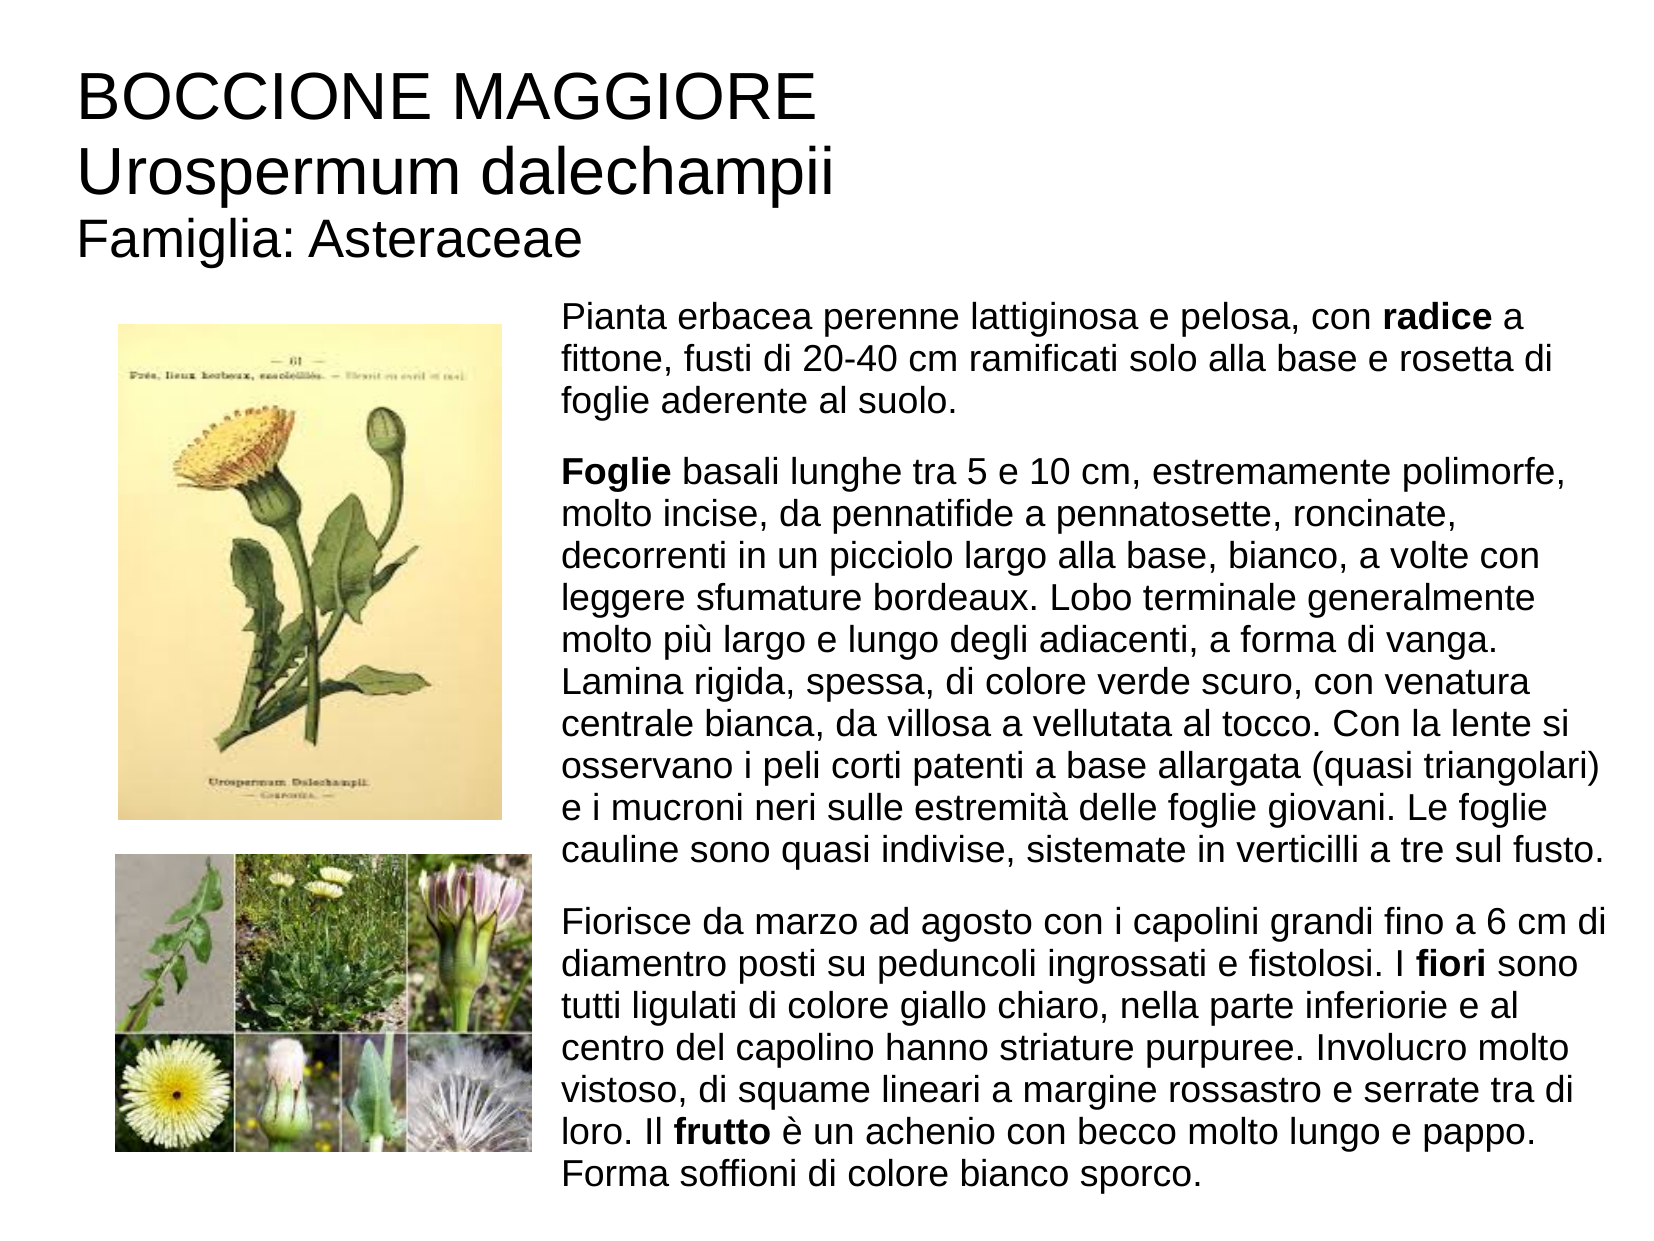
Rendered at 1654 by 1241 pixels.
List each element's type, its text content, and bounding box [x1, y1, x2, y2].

title BOCCIONE MAGGIORE Urospermum dalechampii Famiglia: Asteraceae [76, 59, 1565, 283]
list Pianta erbacea perenne lattiginosa e pelosa, con radice a fittone, fusti di 20-40 cm ramificati solo alla base e rosetta di foglie aderente al suolo. Foglie basali lunghe tra 5 e 10 cm, estremamente polimorfe, molto incise, da pennatifide a pennatosette, roncinate, decorrenti in un picciolo largo alla base, bianco, a volte con leggere sfumature bordeaux. Lobo terminale generalmente molto più largo e lungo degli adiacenti, a forma di vanga. Lamina rigida, spessa, di colore verde scuro, con venatura centrale bianca, da villosa a vellutata al tocco. Con la lente si osservano i peli corti patenti a base allargata (quasi triangolari) e i mucroni neri sulle estremità delle foglie giovani. Le foglie cauline sono quasi indivise, sistemate in verticilli a tre sul fusto. Fiorisce da marzo ad agosto con i capolini grandi fino a 6 cm di diamentro posti su peduncoli ingrossati e fistolosi. I fiori sono tutti ligulati di colore giallo chiaro, nella parte inferiorie e al centro del capolino hanno striature purpuree. Involucro molto vistoso, di squame lineari a margine rossastro e serrate tra di loro. Il frutto è un achenio con becco molto lungo e pappo. Forma soffioni di colore bianco sporco. [561, 295, 1625, 1241]
picture [115, 854, 532, 1152]
picture [118, 324, 502, 820]
